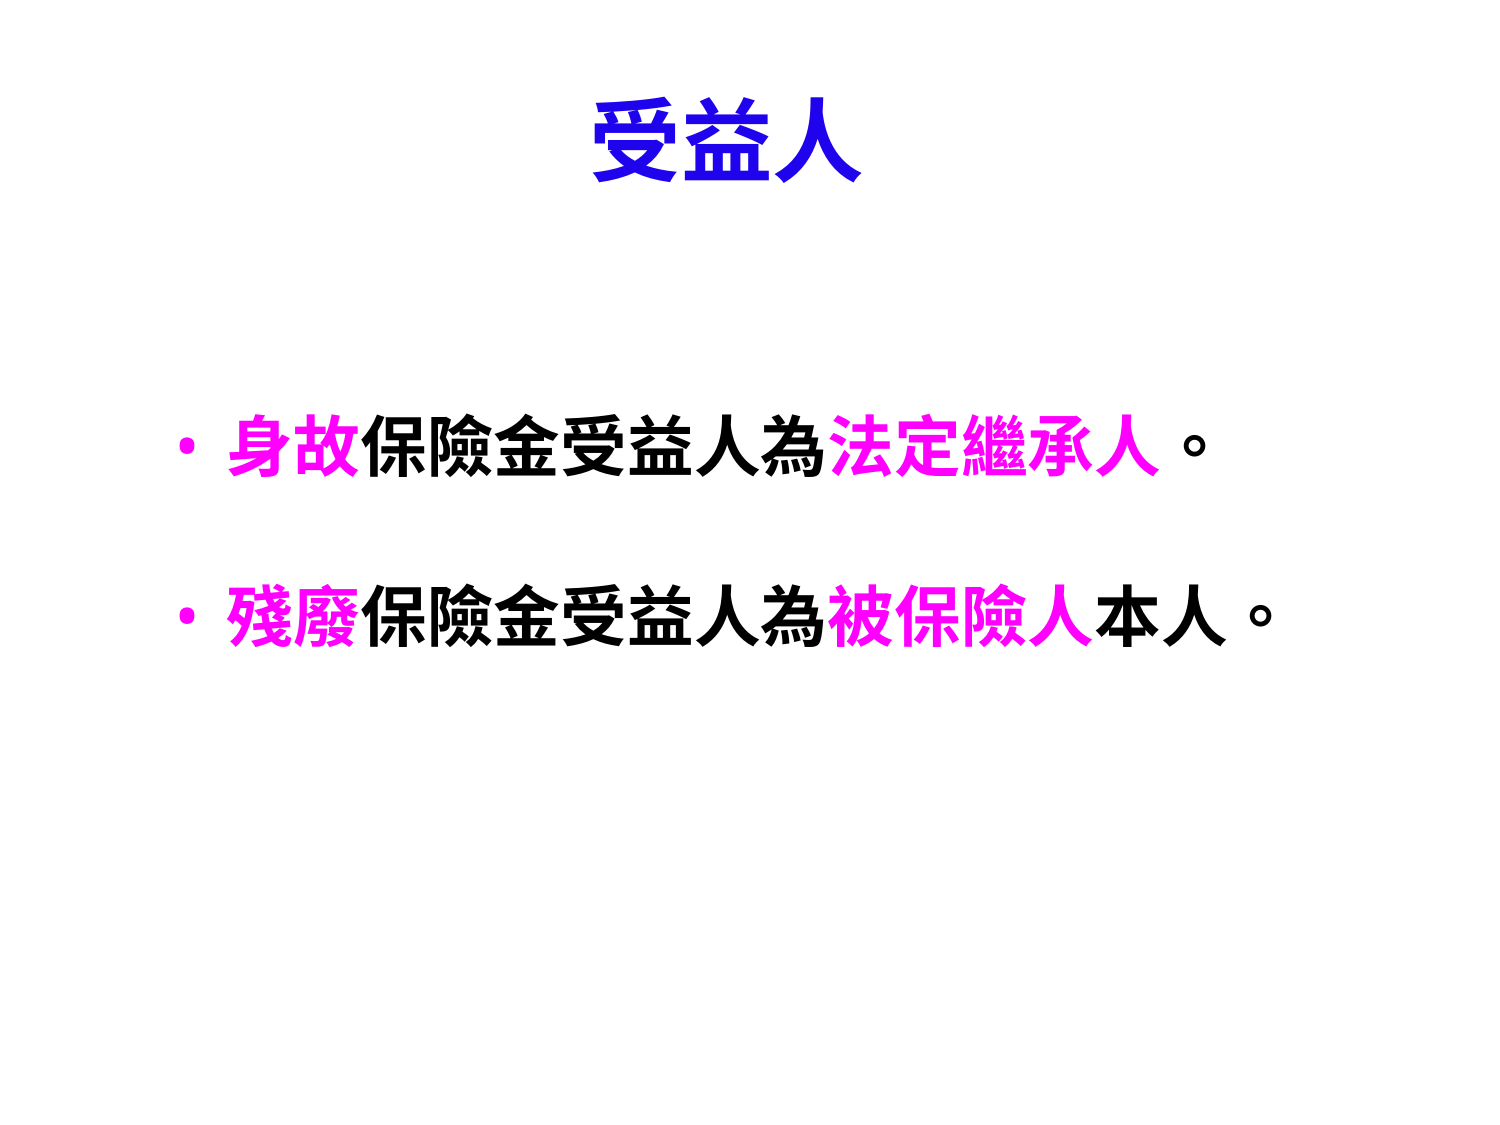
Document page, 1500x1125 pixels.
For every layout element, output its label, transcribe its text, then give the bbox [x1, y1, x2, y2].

title 受益人 [75, 45, 1426, 233]
text_box 身故保險金受益人為法定繼承人。 殘廢保險金受益人為被保險人本人。 [159, 349, 1353, 670]
